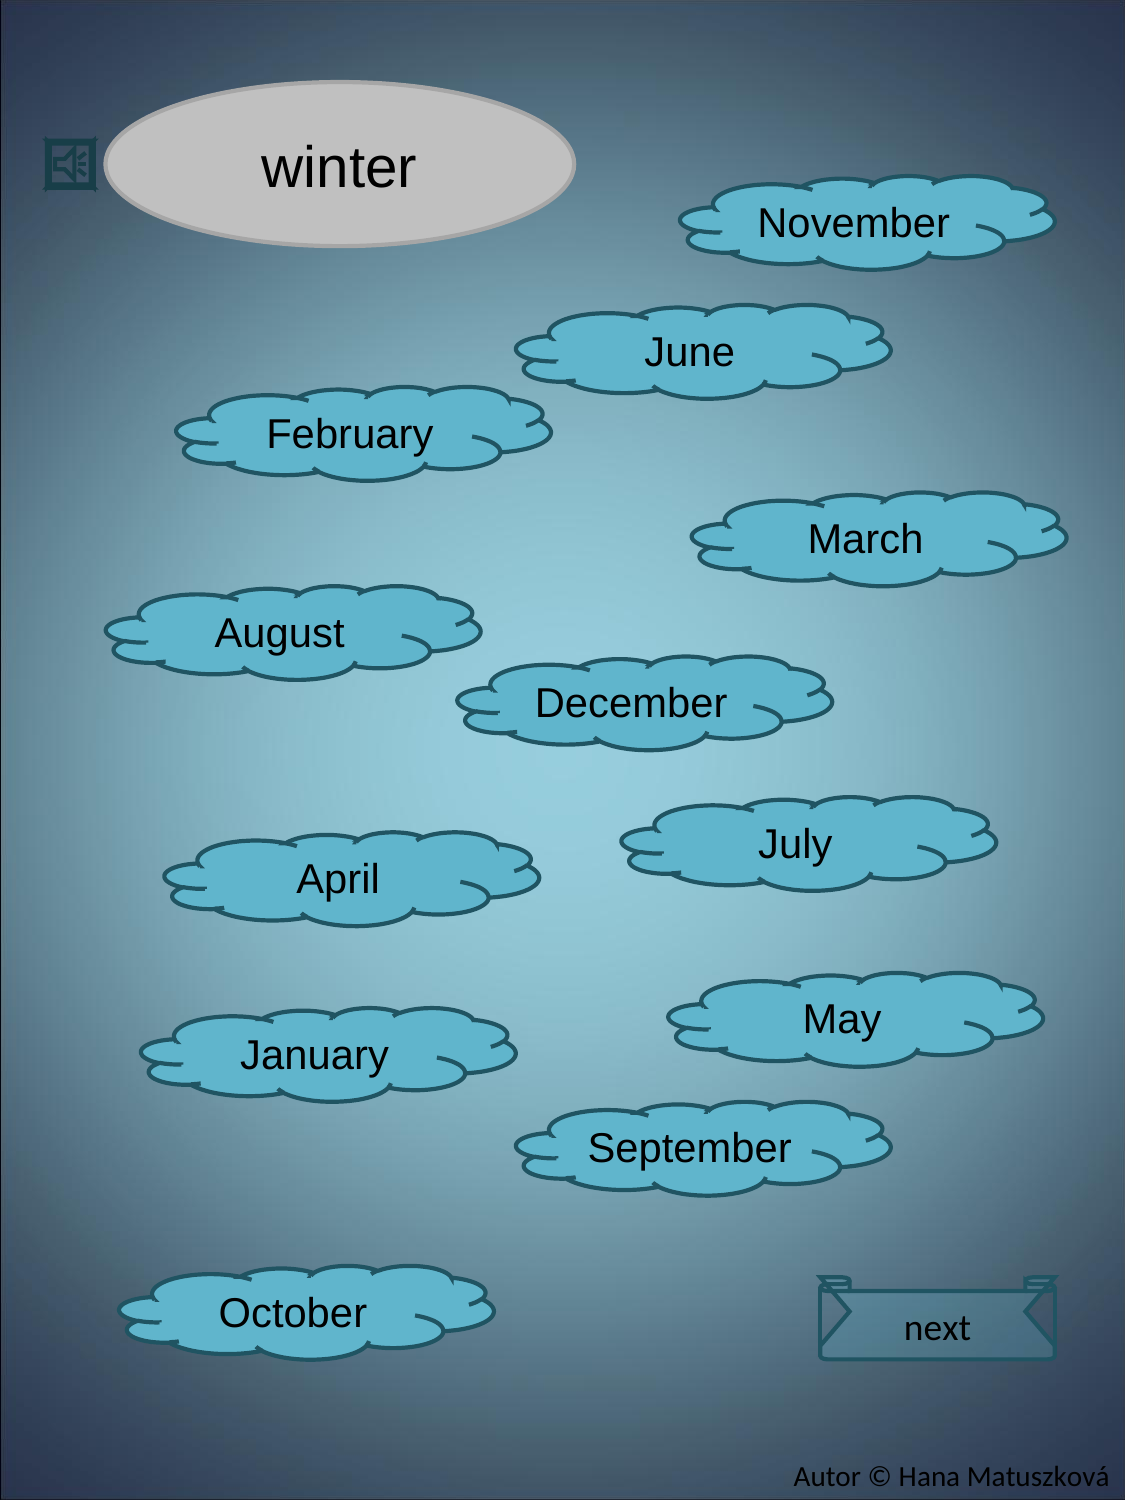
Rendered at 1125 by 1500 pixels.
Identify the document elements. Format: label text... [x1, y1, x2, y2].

text_box October [119, 1265, 494, 1360]
text_box December [457, 656, 833, 751]
text_box April [164, 832, 540, 927]
text_box November [679, 176, 1055, 270]
text_box January [140, 1008, 516, 1102]
picture [0, 0, 1125, 1500]
text_box next [820, 1277, 1055, 1360]
text_box July [621, 797, 997, 891]
text_box June [515, 304, 891, 399]
text_box May [668, 972, 1044, 1067]
text_box March [691, 492, 1067, 587]
text_box Autor © Hana Matuszková [778, 1449, 1125, 1500]
text_box August [105, 586, 481, 680]
text_box February [176, 386, 551, 481]
text_box September [515, 1101, 891, 1196]
text_box winter [105, 82, 575, 247]
